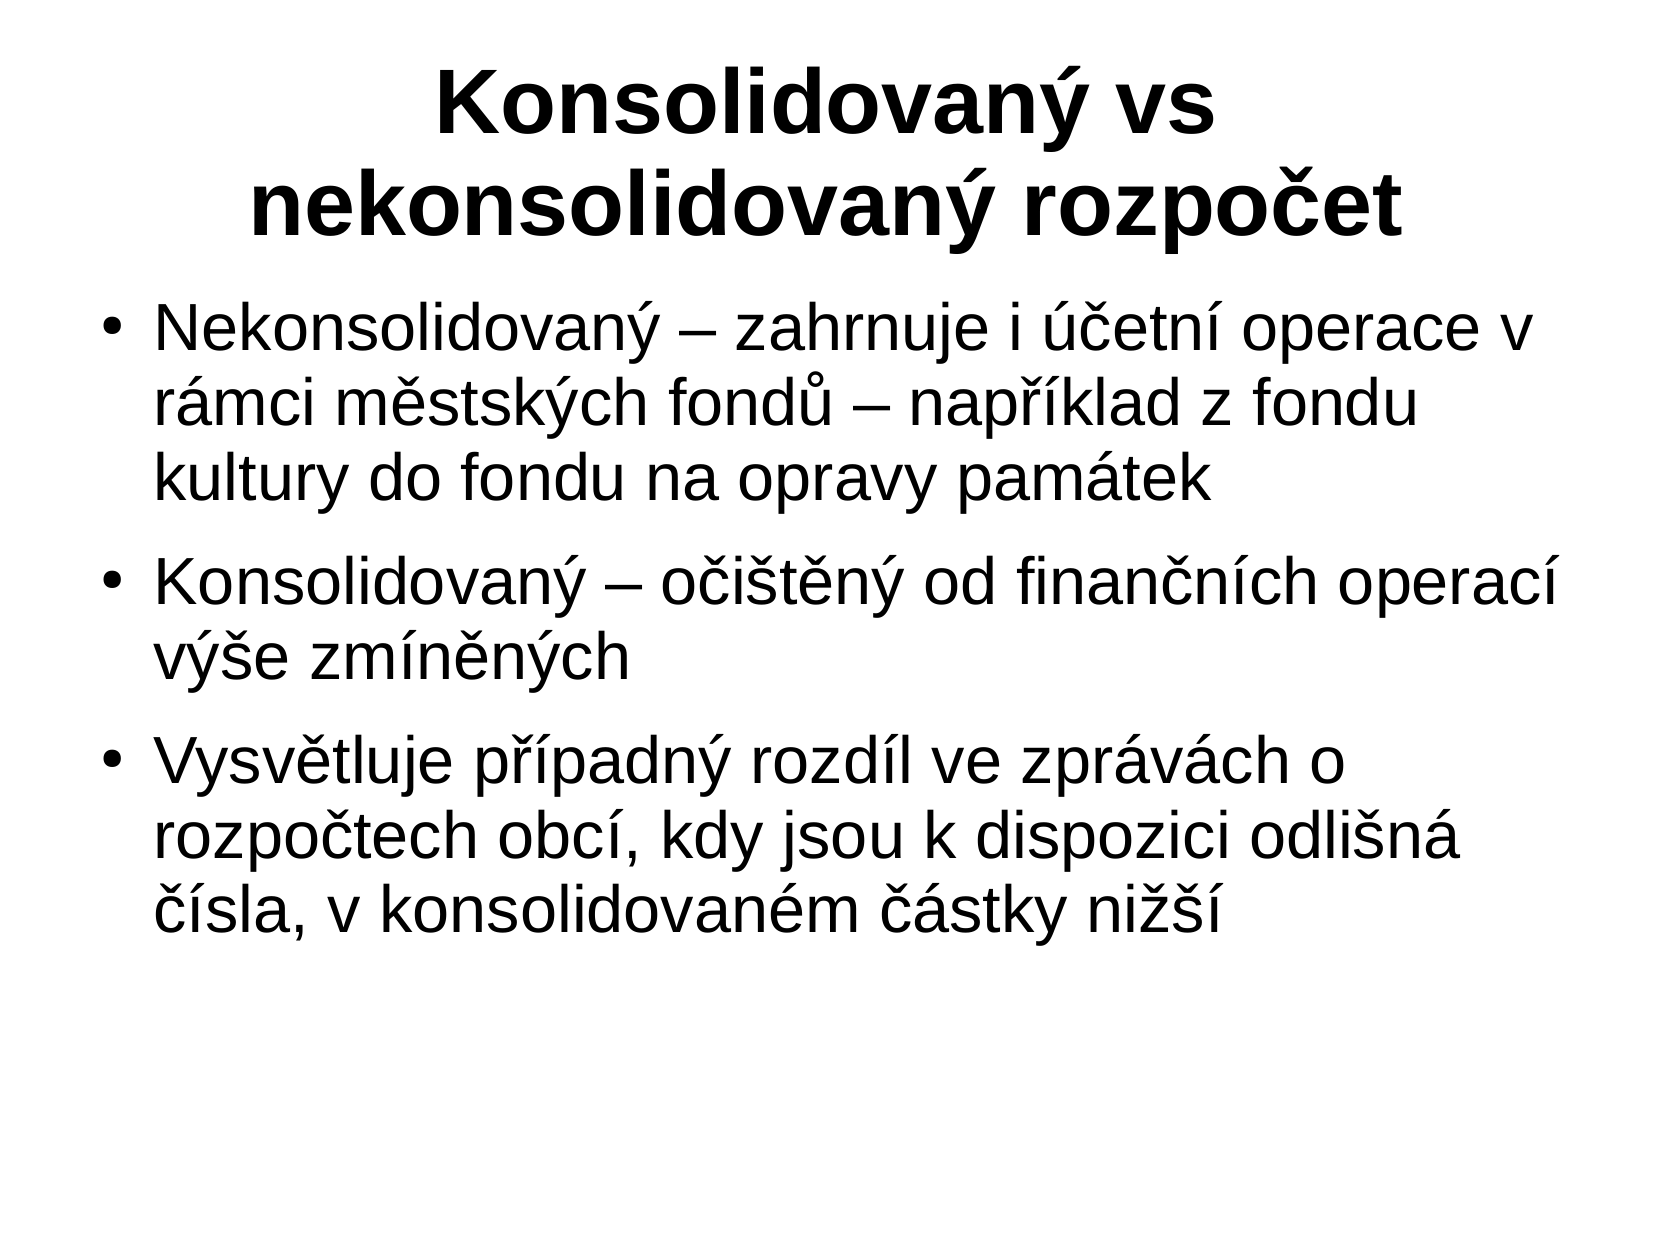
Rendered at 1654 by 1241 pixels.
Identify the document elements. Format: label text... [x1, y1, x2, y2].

title Konsolidovaný vs nekonsolidovaný rozpočet [82, 49, 1571, 257]
list Nekonsolidovaný – zahrnuje i účetní operace v rámci městských fondů – například z fondu kultury do fondu na opravy památek Konsolidovaný – očištěný od finančních operací výše zmíněných Vysvětluje případný rozdíl ve zprávách o rozpočtech obcí, kdy jsou k dispozici odlišná čísla, v konsolidovaném částky nižší [82, 290, 1571, 1109]
